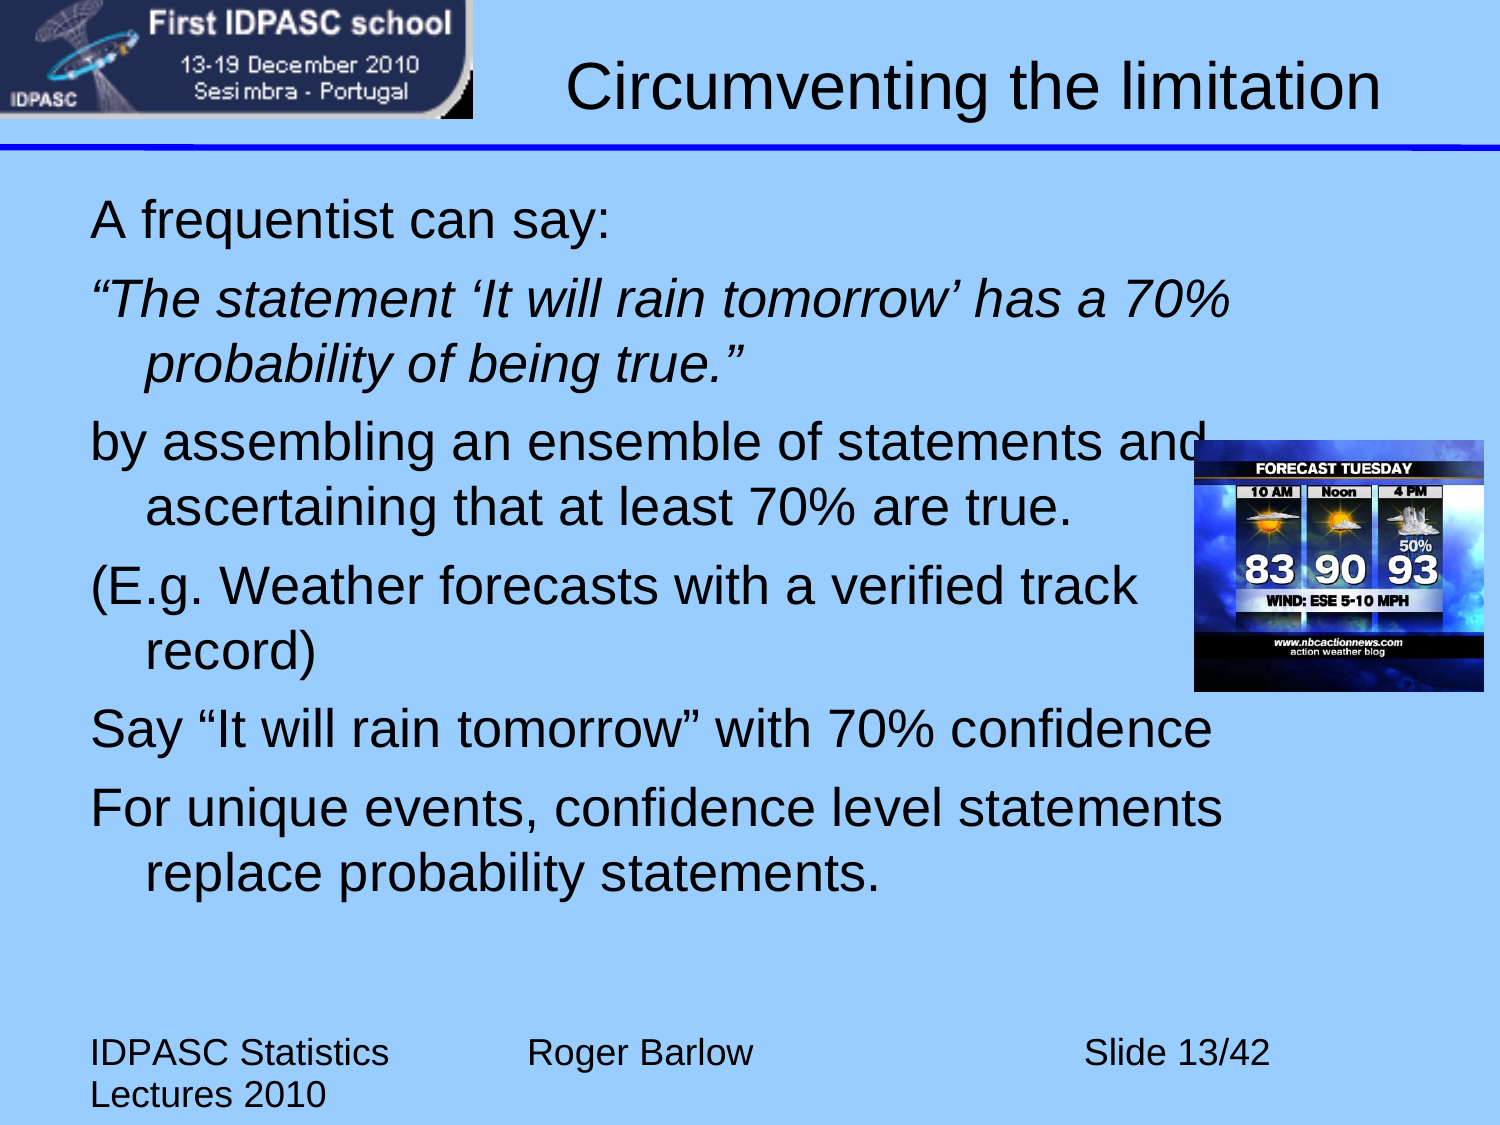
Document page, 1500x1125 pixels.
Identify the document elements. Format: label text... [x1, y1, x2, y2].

picture [1194, 440, 1484, 692]
title Circumventing the limitation [501, 17, 1447, 148]
text_box A frequentist can say: “The statement ‘It will rain tomorrow’ has a 70% probability of being true.” by assembling an ensemble of statements and ascertaining that at least 70% are true. (E.g. Weather forecasts with a verified track record) Say “It will rain tomorrow” with 70% confidence For unique events, confidence level statements replace probability statements. [75, 177, 1270, 1018]
picture [0, 0, 473, 119]
